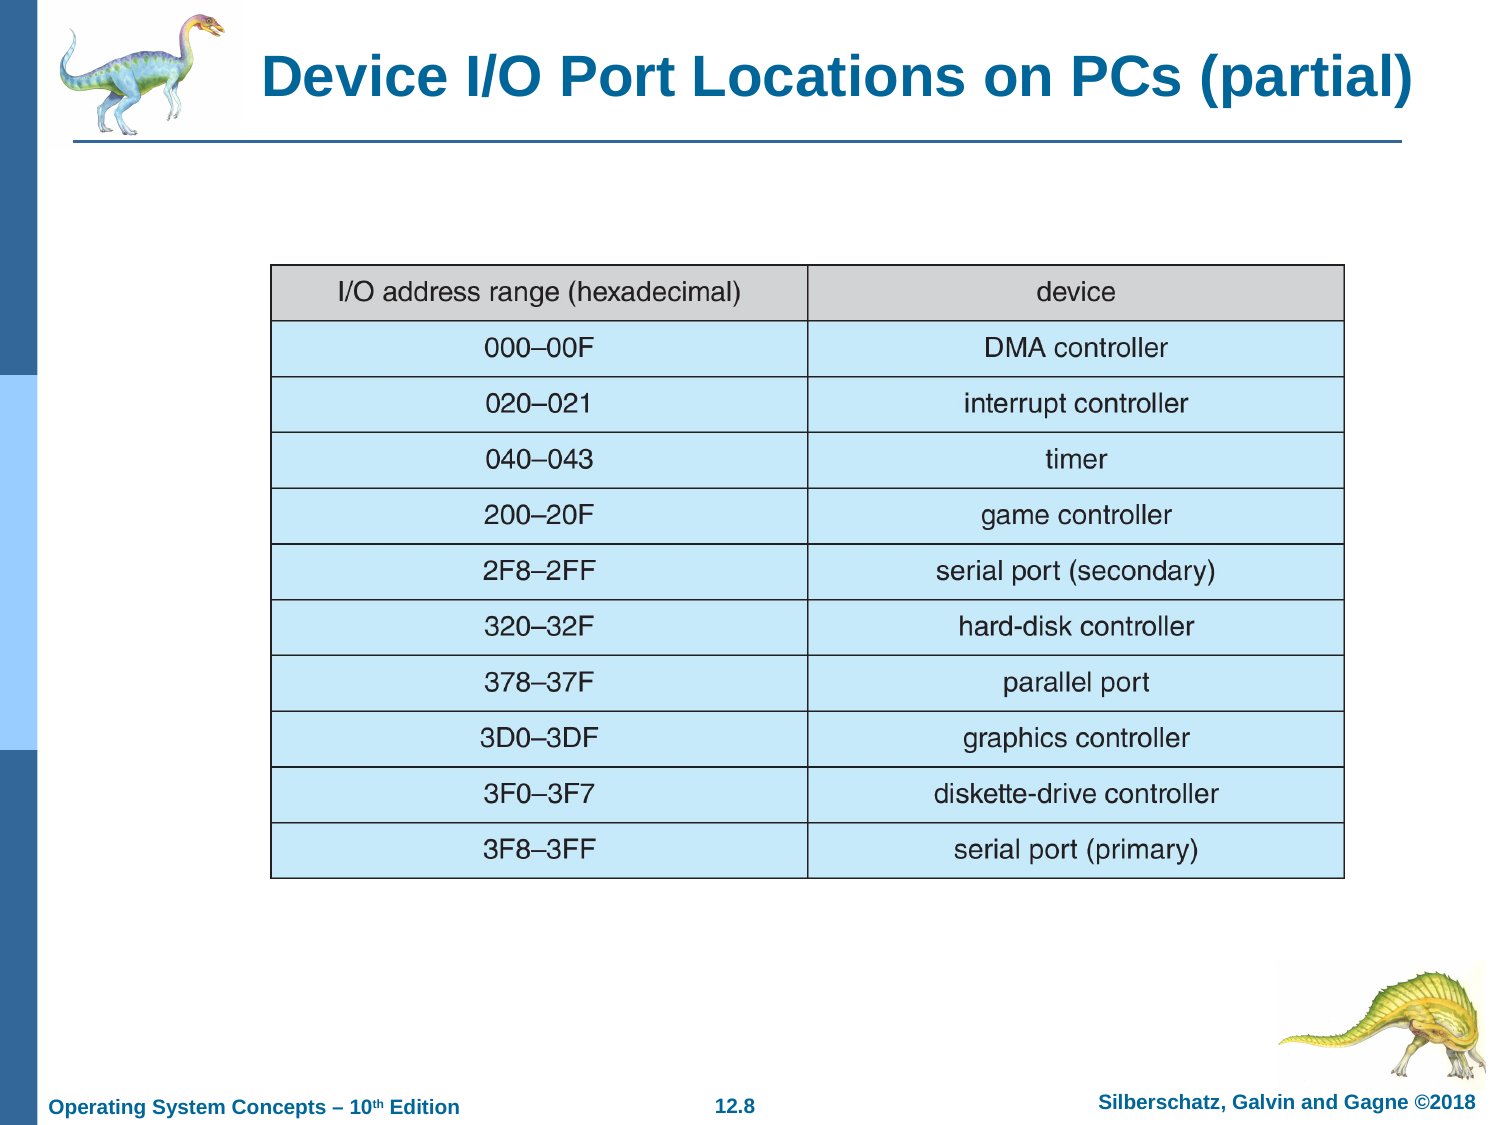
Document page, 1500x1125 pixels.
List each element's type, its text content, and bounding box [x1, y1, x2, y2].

title Device I/O Port Locations on PCs (partial) [212, 20, 1463, 116]
picture [1415, 1094, 1423, 1099]
picture [46, 0, 243, 149]
picture [270, 264, 1345, 879]
picture [1275, 959, 1486, 1090]
